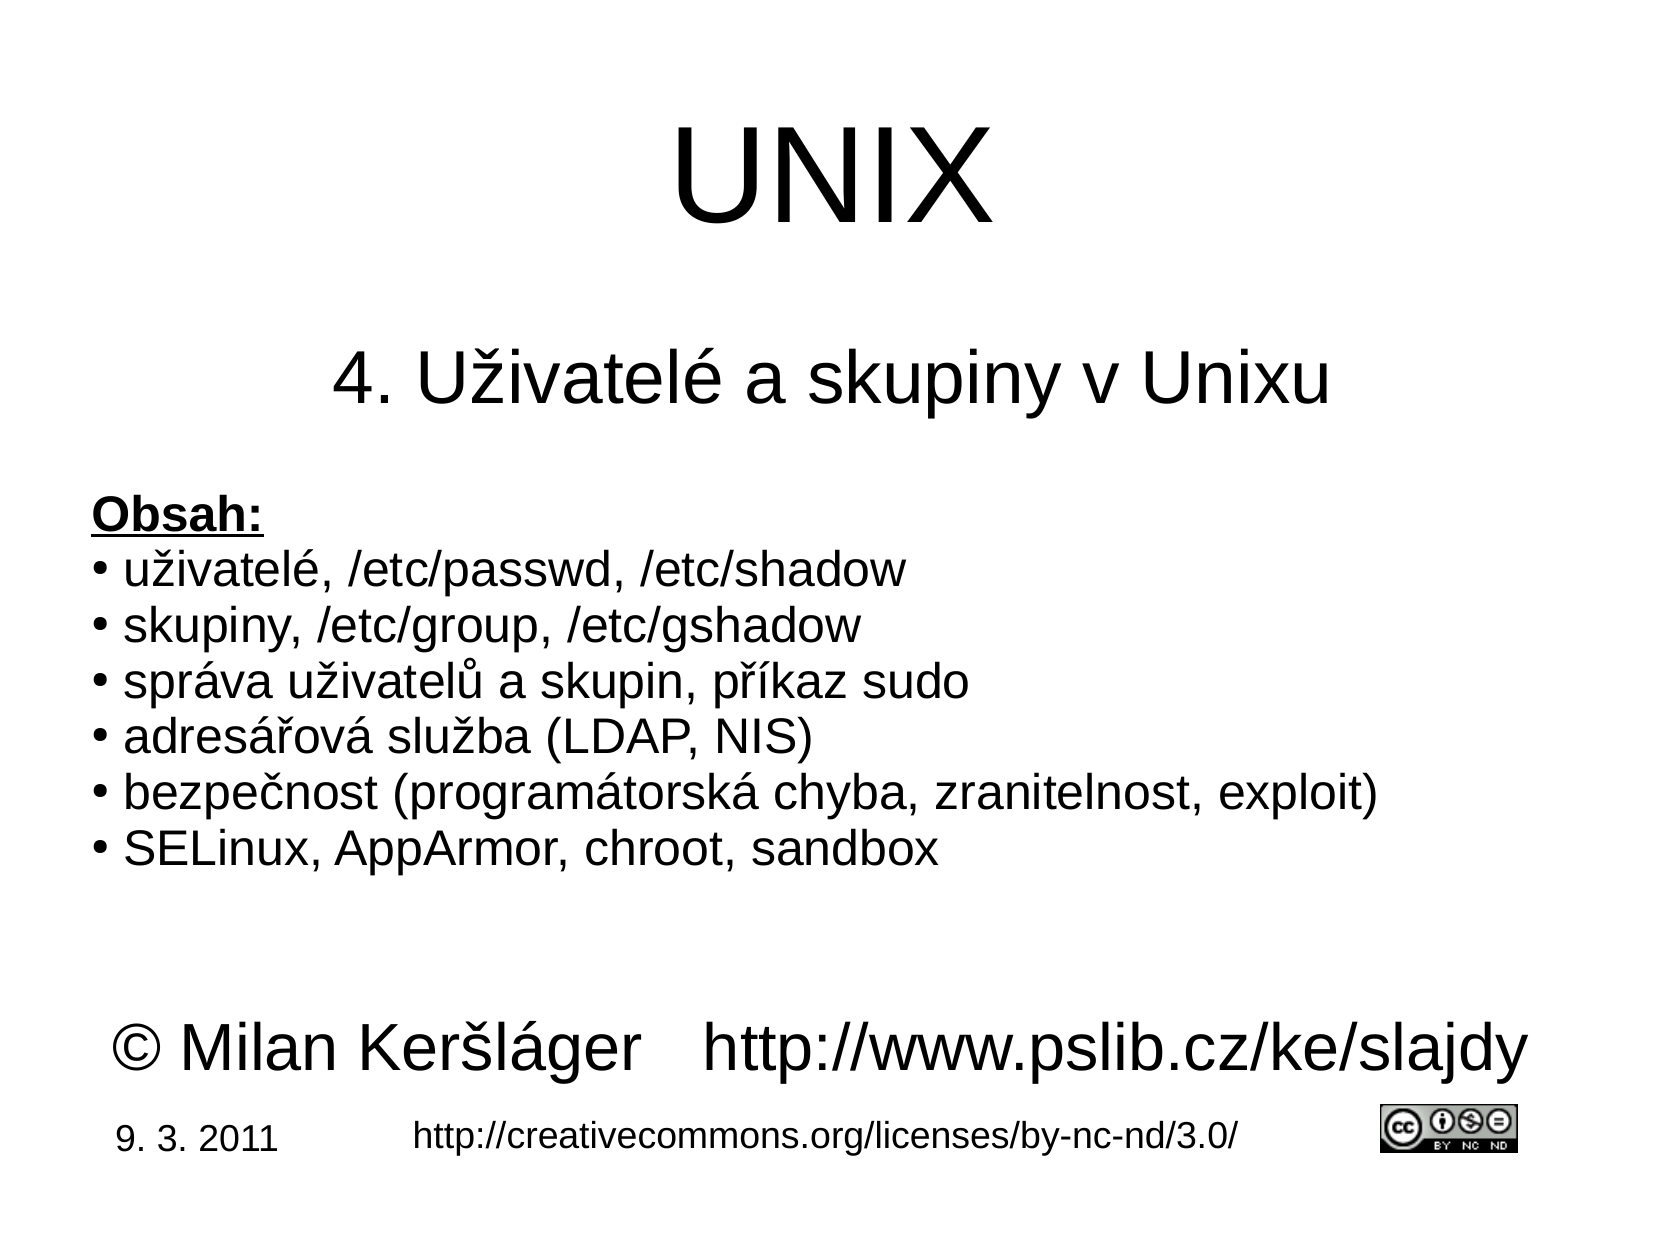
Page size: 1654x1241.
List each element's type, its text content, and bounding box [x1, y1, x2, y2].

text_box http://creativecommons.org/licenses/by-nc-nd/3.0/ [339, 1107, 1313, 1165]
title UNIX 4. Uživatelé a skupiny v Unixu [88, 56, 1577, 461]
text_box 9.3.2011 [100, 1110, 337, 1168]
text_box Obsah: uživatelé, /etc/passwd, /etc/shadow skupiny, /etc/group, /etc/gshadow správa uživatelů a skupin, příkaz sudo adresářová služba (LDAP, NIS) bezpečnost (programátorská chyba, zranitelnost, exploit) SELinux, AppArmor, chroot, sandbox [76, 478, 1583, 884]
picture [1380, 1104, 1518, 1153]
list © Milan Keršláger http://www.pslib.cz/ke/slajdy [76, 1009, 1565, 1087]
